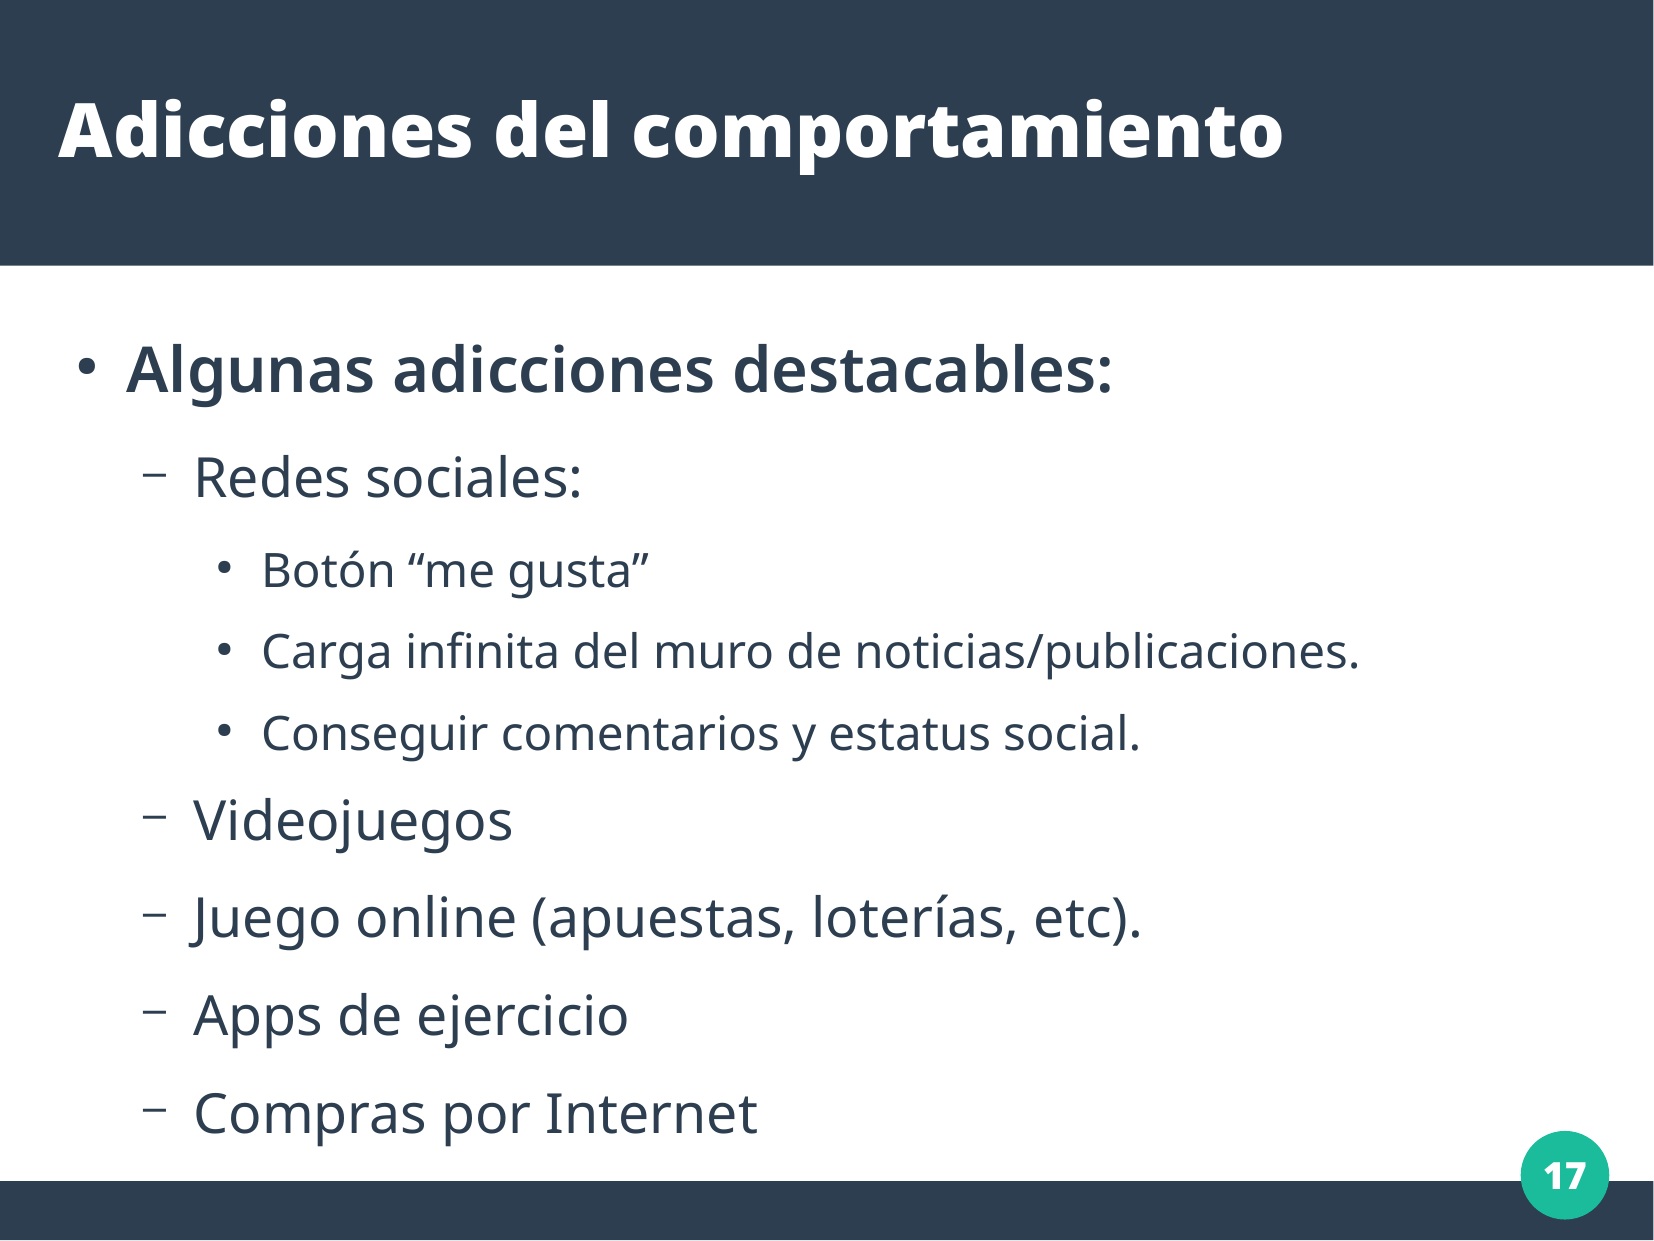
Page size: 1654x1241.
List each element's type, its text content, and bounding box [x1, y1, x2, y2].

list Algunas adicciones destacables: Redes sociales: Botón “me gusta” Carga infinita del muro de noticias/publicaciones. Conseguir comentarios y estatus social. Videojuegos Juego online (apuestas, loterías, etc). Apps de ejercicio Compras por Internet [59, 324, 1595, 1152]
title Adicciones del comportamiento [59, 49, 1595, 207]
